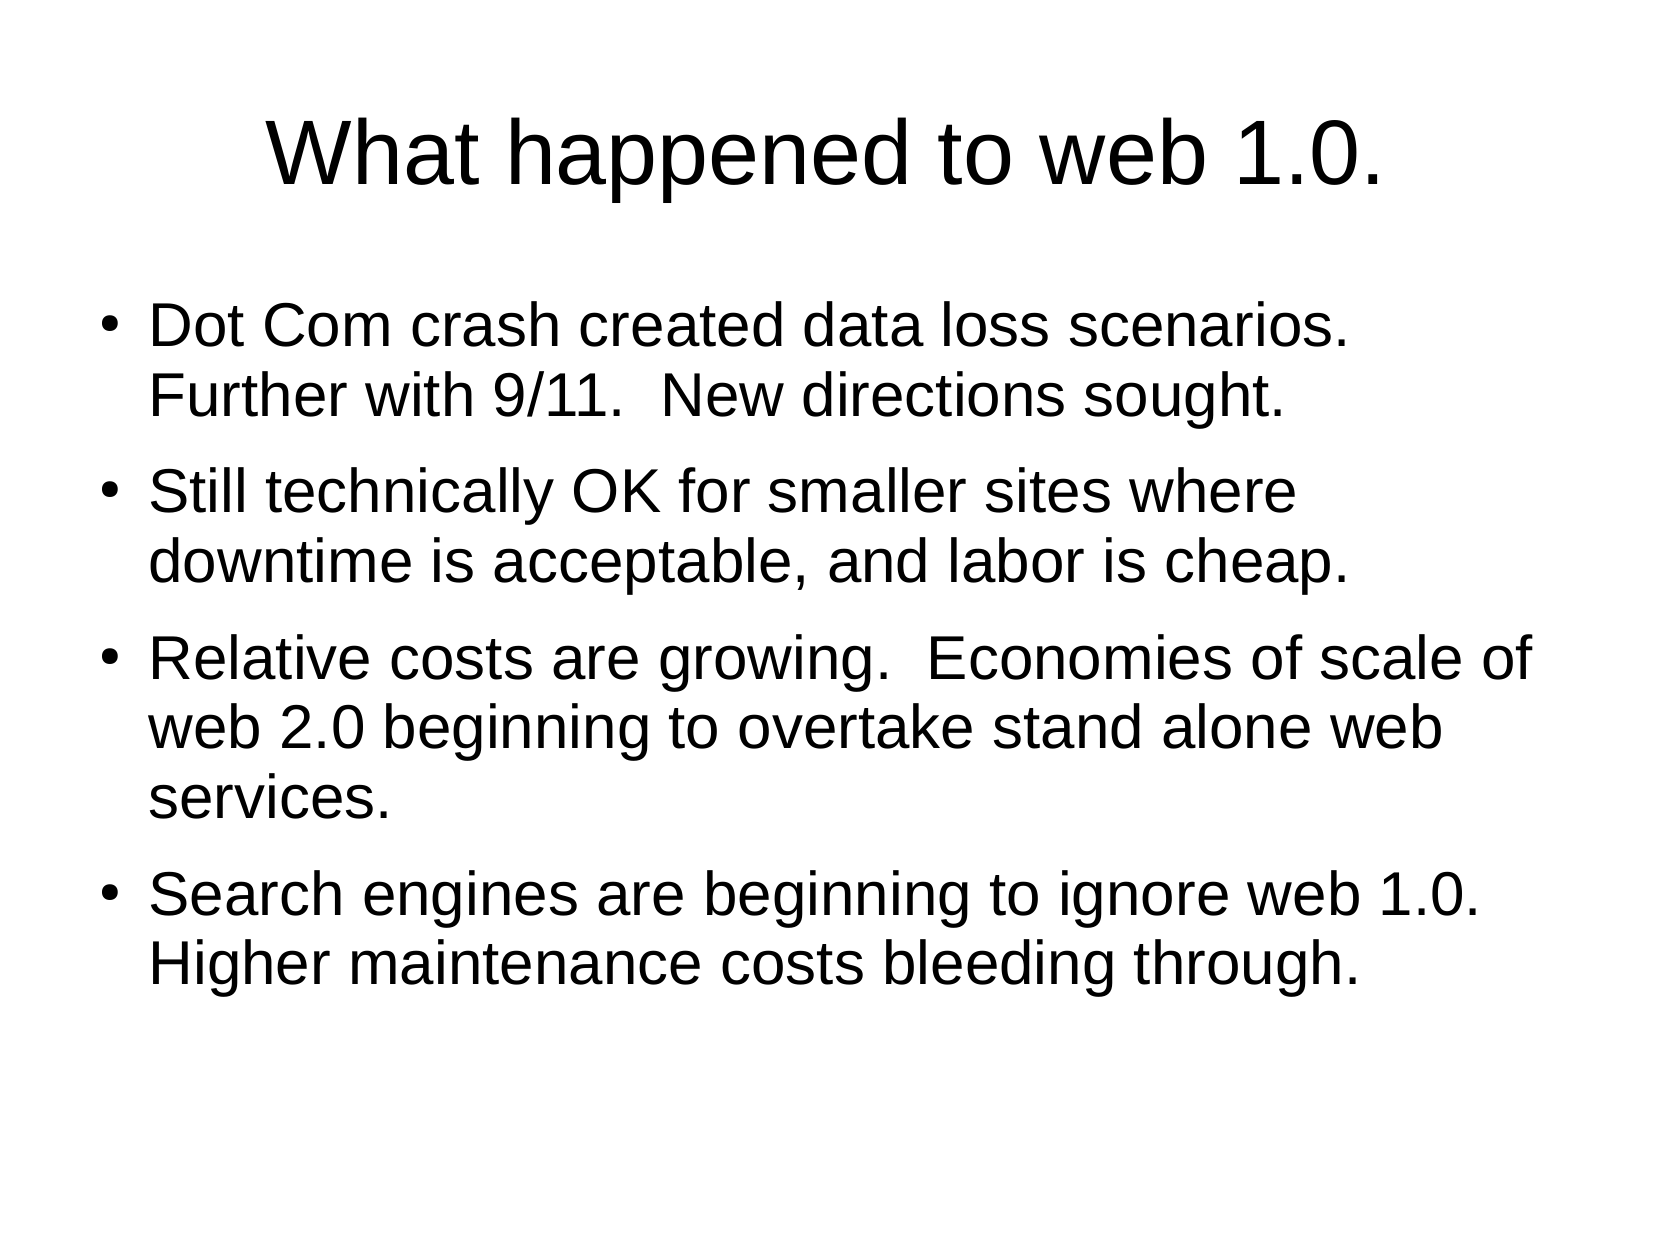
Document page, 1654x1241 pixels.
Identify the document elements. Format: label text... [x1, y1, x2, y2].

list Dot Com crash created data loss scenarios. Further with 9/11. New directions sought. Still technically OK for smaller sites where downtime is acceptable, and labor is cheap. Relative costs are growing. Economies of scale of web 2.0 beginning to overtake stand alone web services. Search engines are beginning to ignore web 1.0. Higher maintenance costs bleeding through. [82, 290, 1571, 1010]
title What happened to web 1.0. [82, 49, 1571, 257]
